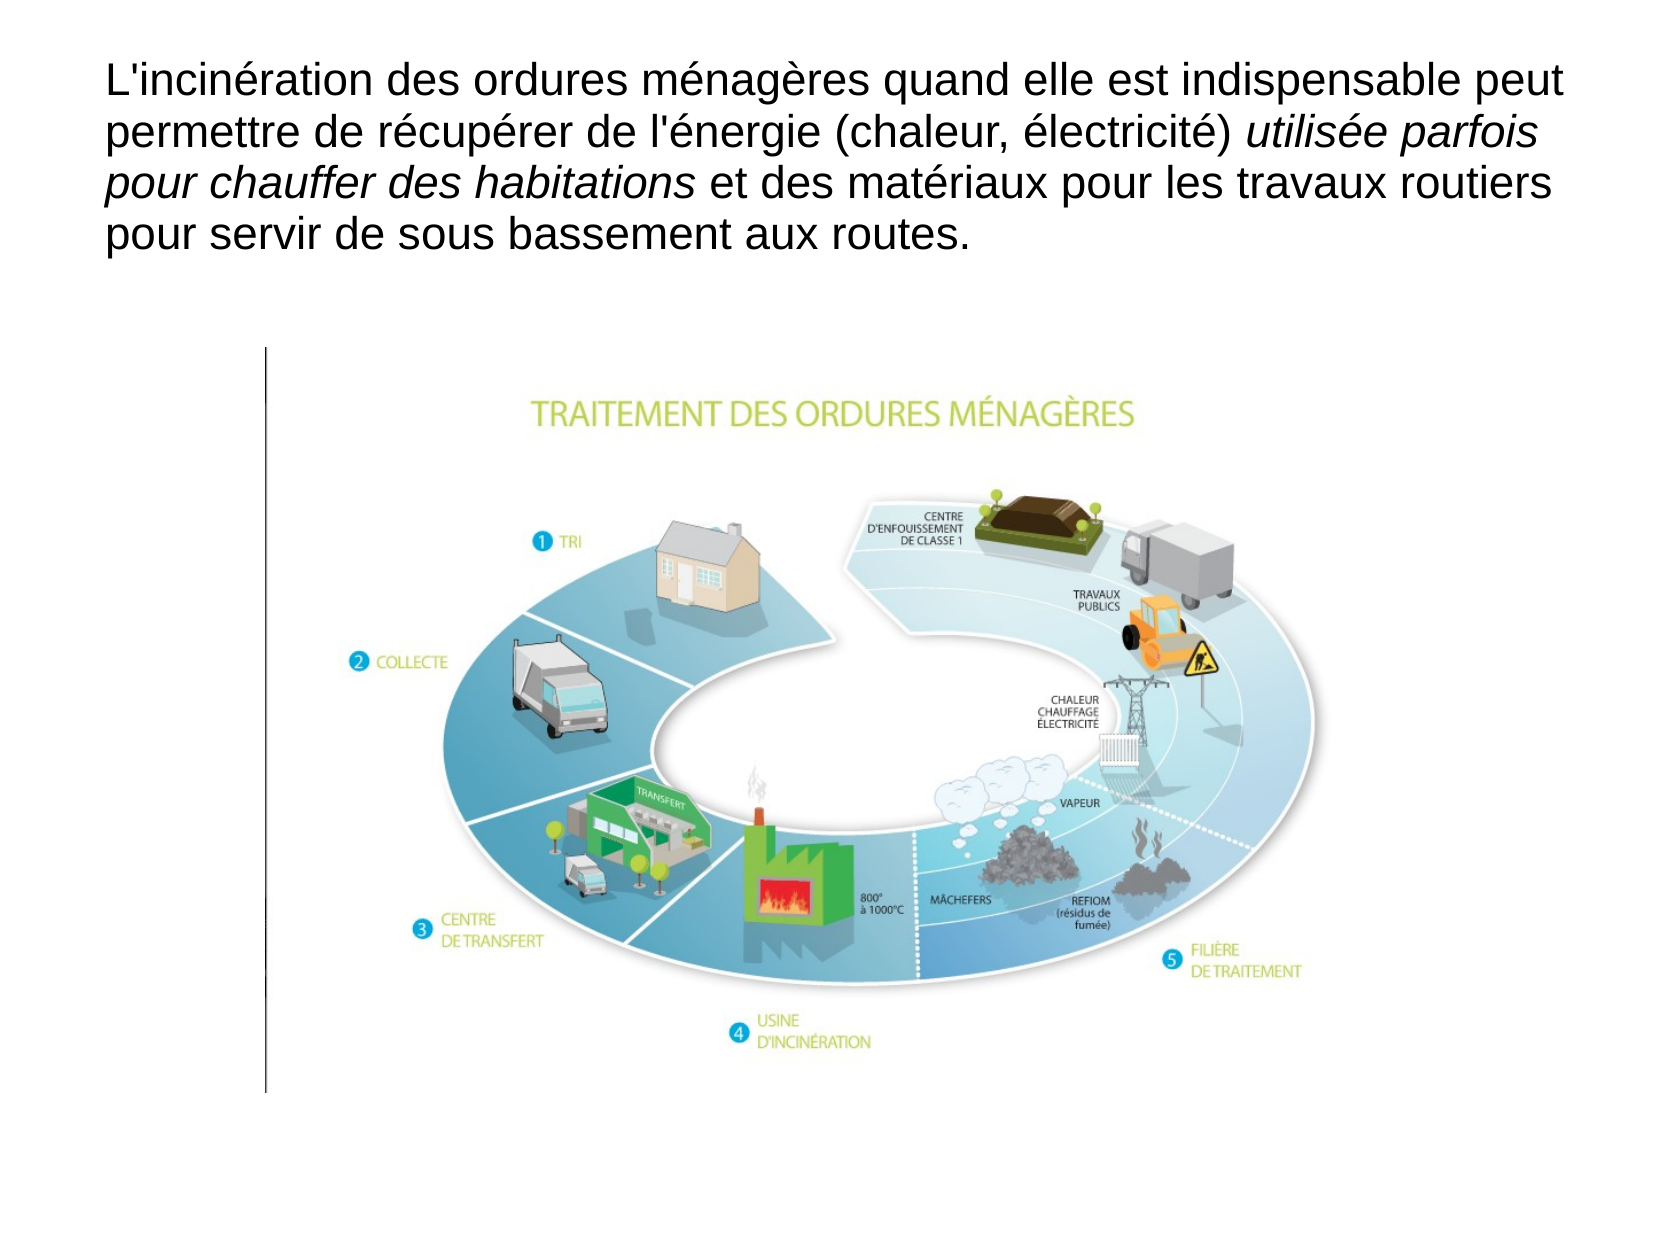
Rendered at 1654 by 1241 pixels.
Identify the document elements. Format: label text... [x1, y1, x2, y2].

text_box L'incinération des ordures ménagères quand elle est indispensable peut permettre de récupérer de l'énergie (chaleur, électricité) utilisée parfois pour chauffer des habitations et des matériaux pour les travaux routiers pour servir de sous bassement aux routes. [90, 46, 1595, 266]
picture [265, 347, 1388, 1093]
